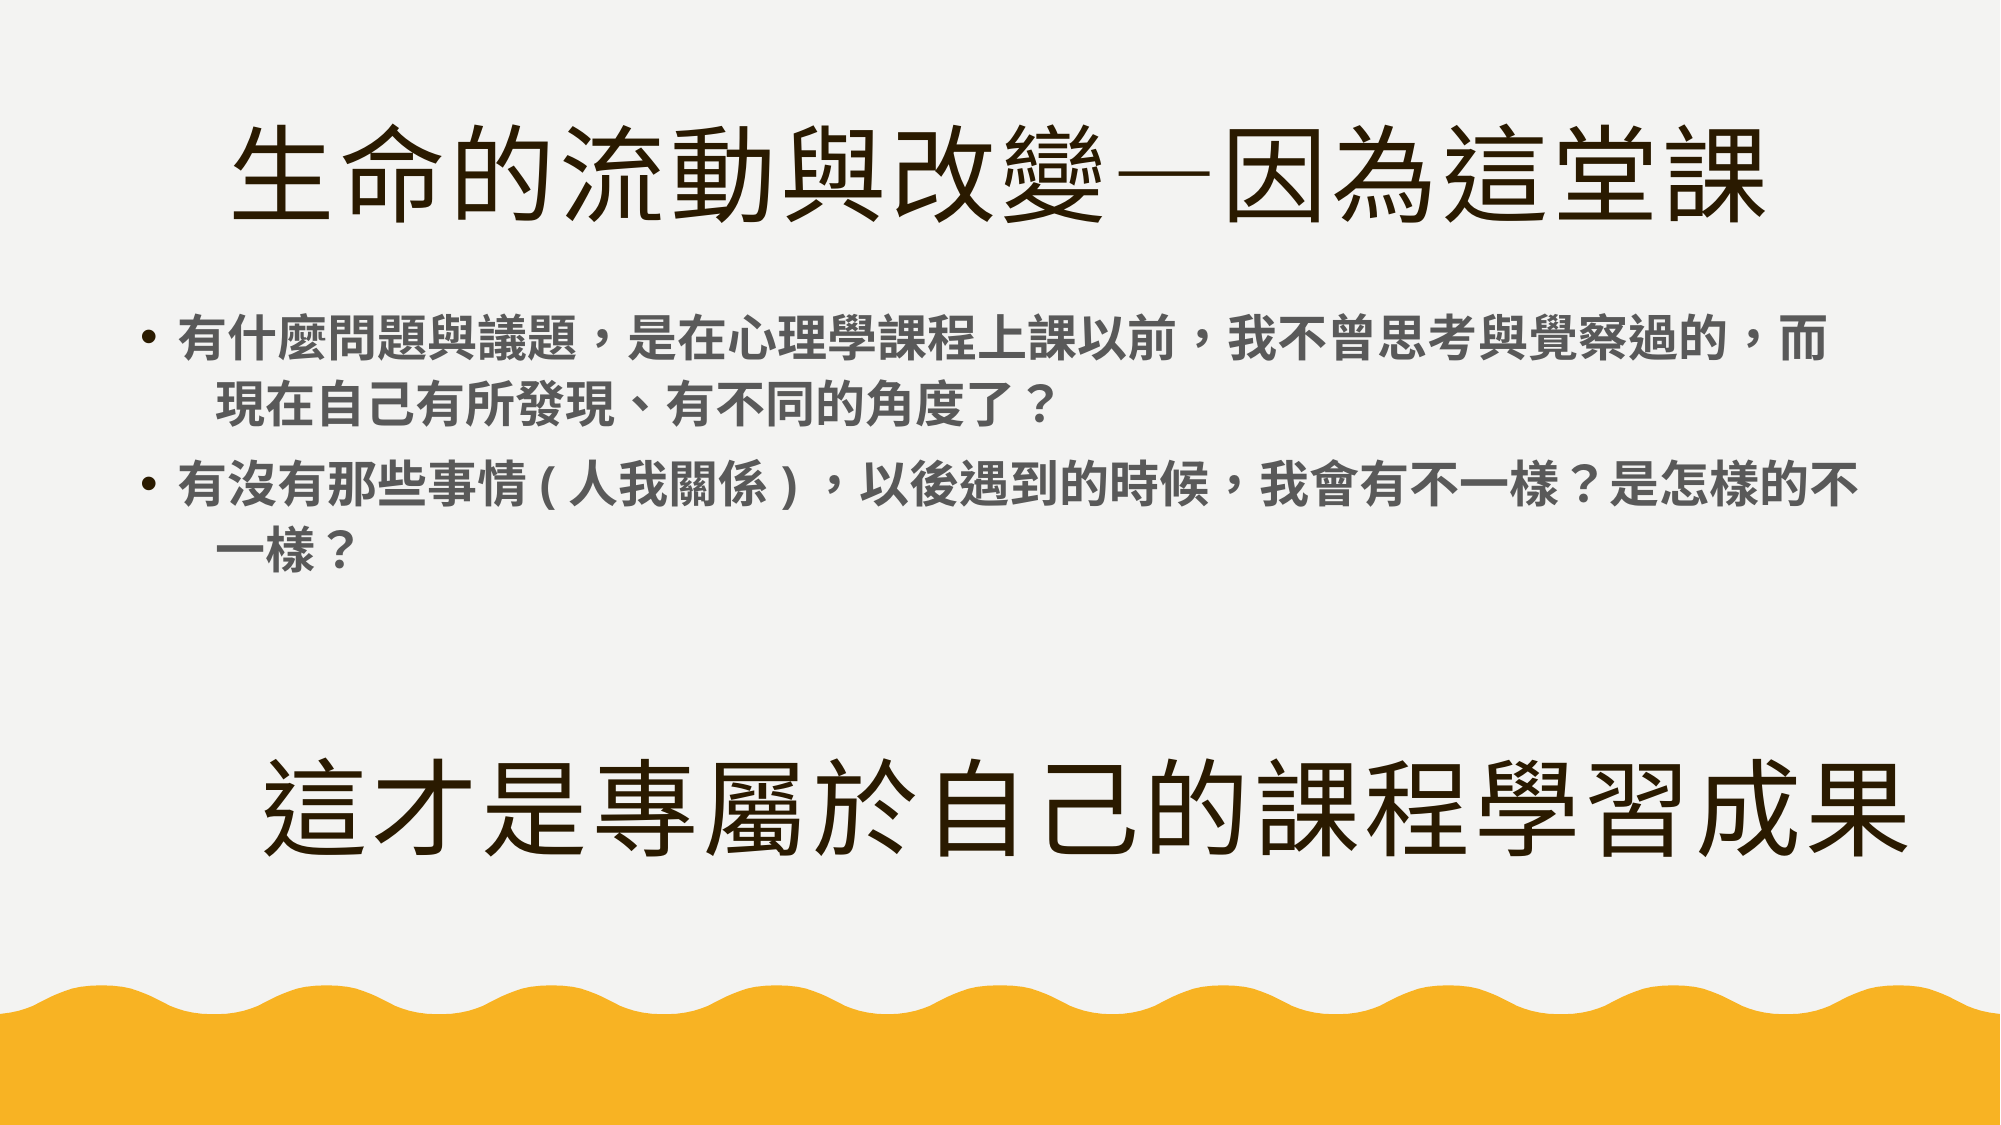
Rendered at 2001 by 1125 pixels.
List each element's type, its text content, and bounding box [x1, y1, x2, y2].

text_box 這才是專屬於自己的課程學習成果 [212, 696, 1963, 880]
list 有什麼問題與議題，是在心理學課程上課以前，我不曾思考與覺察過的，而現在自己有所發現、有不同的角度了？ 有沒有那些事情(人我關係)，以後遇到的時候，我會有不一樣？是怎樣的不一樣？ [125, 292, 1876, 858]
title 生命的流動與改變—因為這堂課 [125, 62, 1876, 246]
text_box [0, 0, 2000, 1125]
